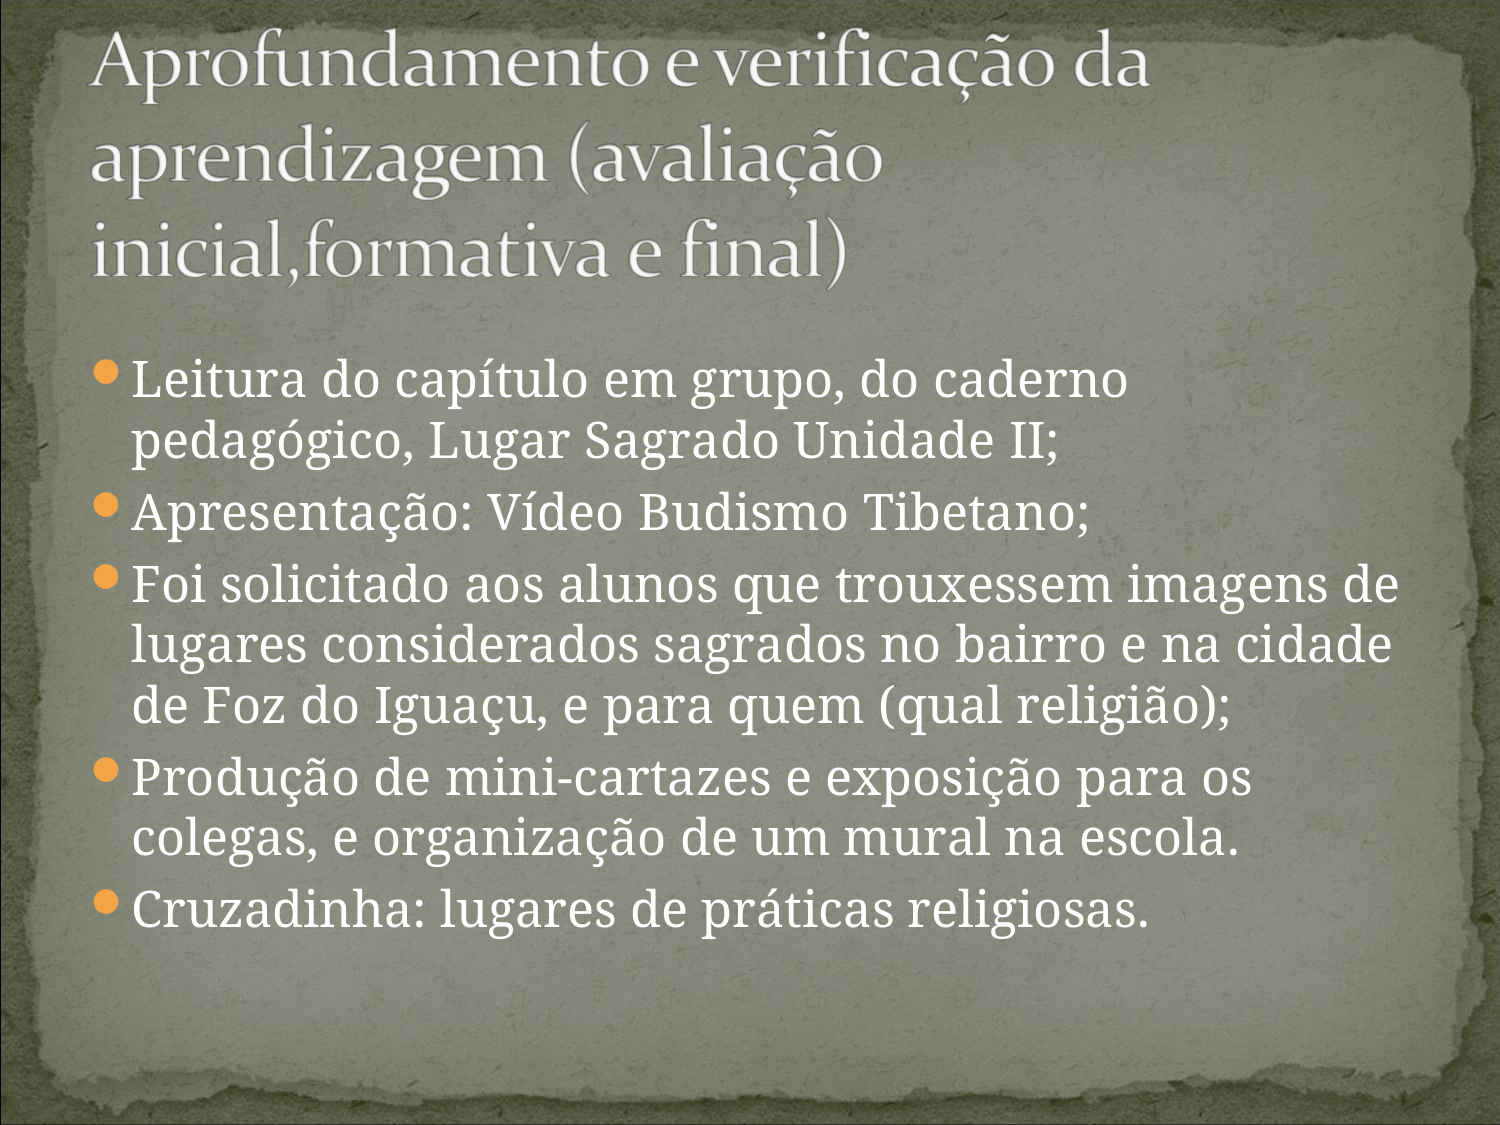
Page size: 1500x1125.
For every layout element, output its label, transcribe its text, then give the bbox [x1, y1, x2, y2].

picture [0, 0, 1500, 1125]
text_box [41, 0, 1427, 306]
list Leitura do capítulo em grupo, do caderno pedagógico, Lugar Sagrado Unidade II; Apresentação: Vídeo Budismo Tibetano; Foi solicitado aos alunos que trouxessem imagens de lugares considerados sagrados no bairro e na cidade de Foz do Iguaçu, e para quem (qual religião); Produção de mini-cartazes e exposição para os colegas, e organização de um mural na escola. Cruzadinha: lugares de práticas religiosas. [75, 339, 1426, 1000]
